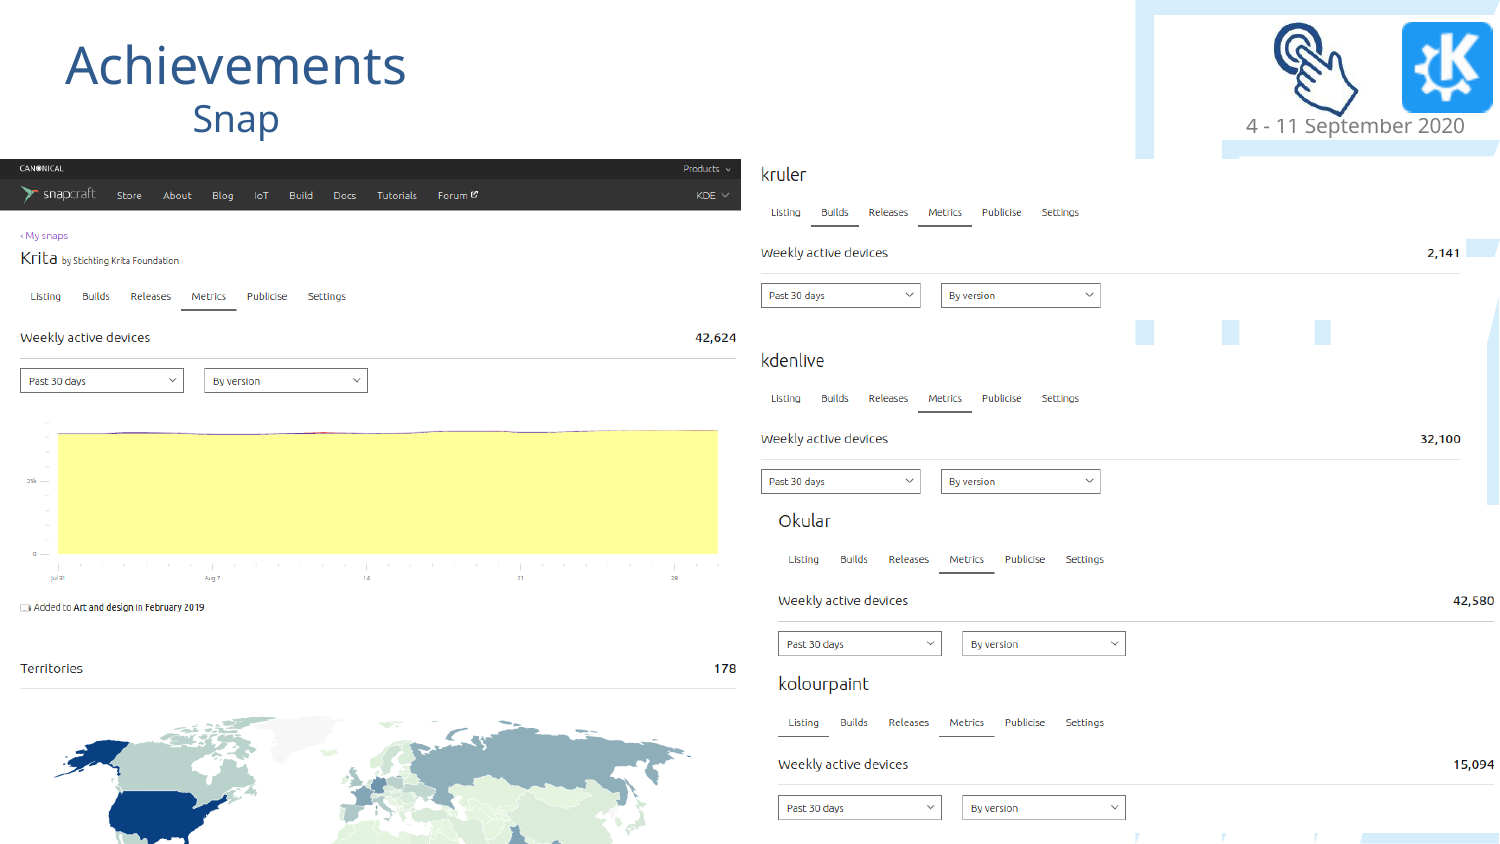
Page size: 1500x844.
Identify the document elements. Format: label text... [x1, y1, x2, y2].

picture [1242, 19, 1390, 119]
picture [0, 159, 1500, 844]
title Achievements Snap [17, 6, 456, 159]
picture [1402, 22, 1493, 113]
